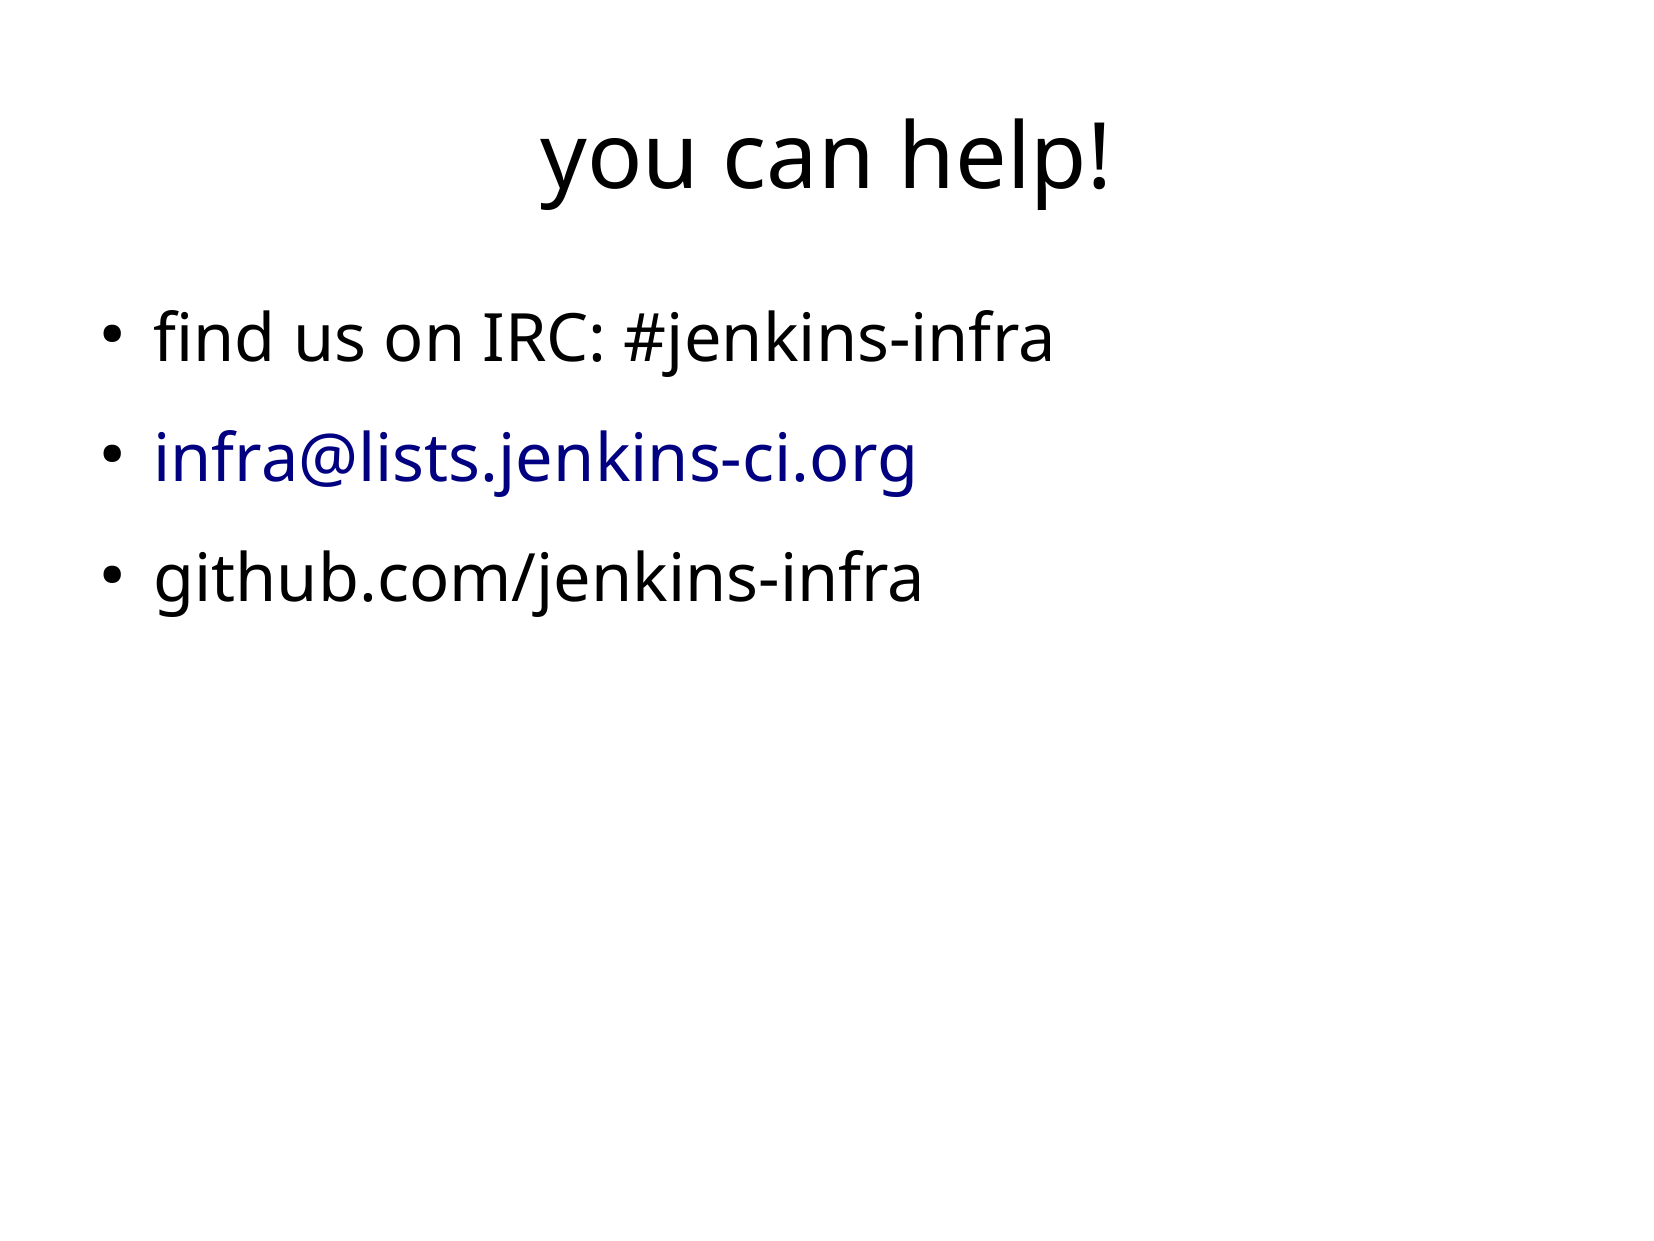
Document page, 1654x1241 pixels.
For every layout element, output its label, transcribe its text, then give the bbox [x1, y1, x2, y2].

title you can help! [82, 49, 1571, 257]
list find us on IRC: #jenkins-infra infra@lists.jenkins-ci.org github.com/jenkins-infra [82, 290, 1571, 1010]
